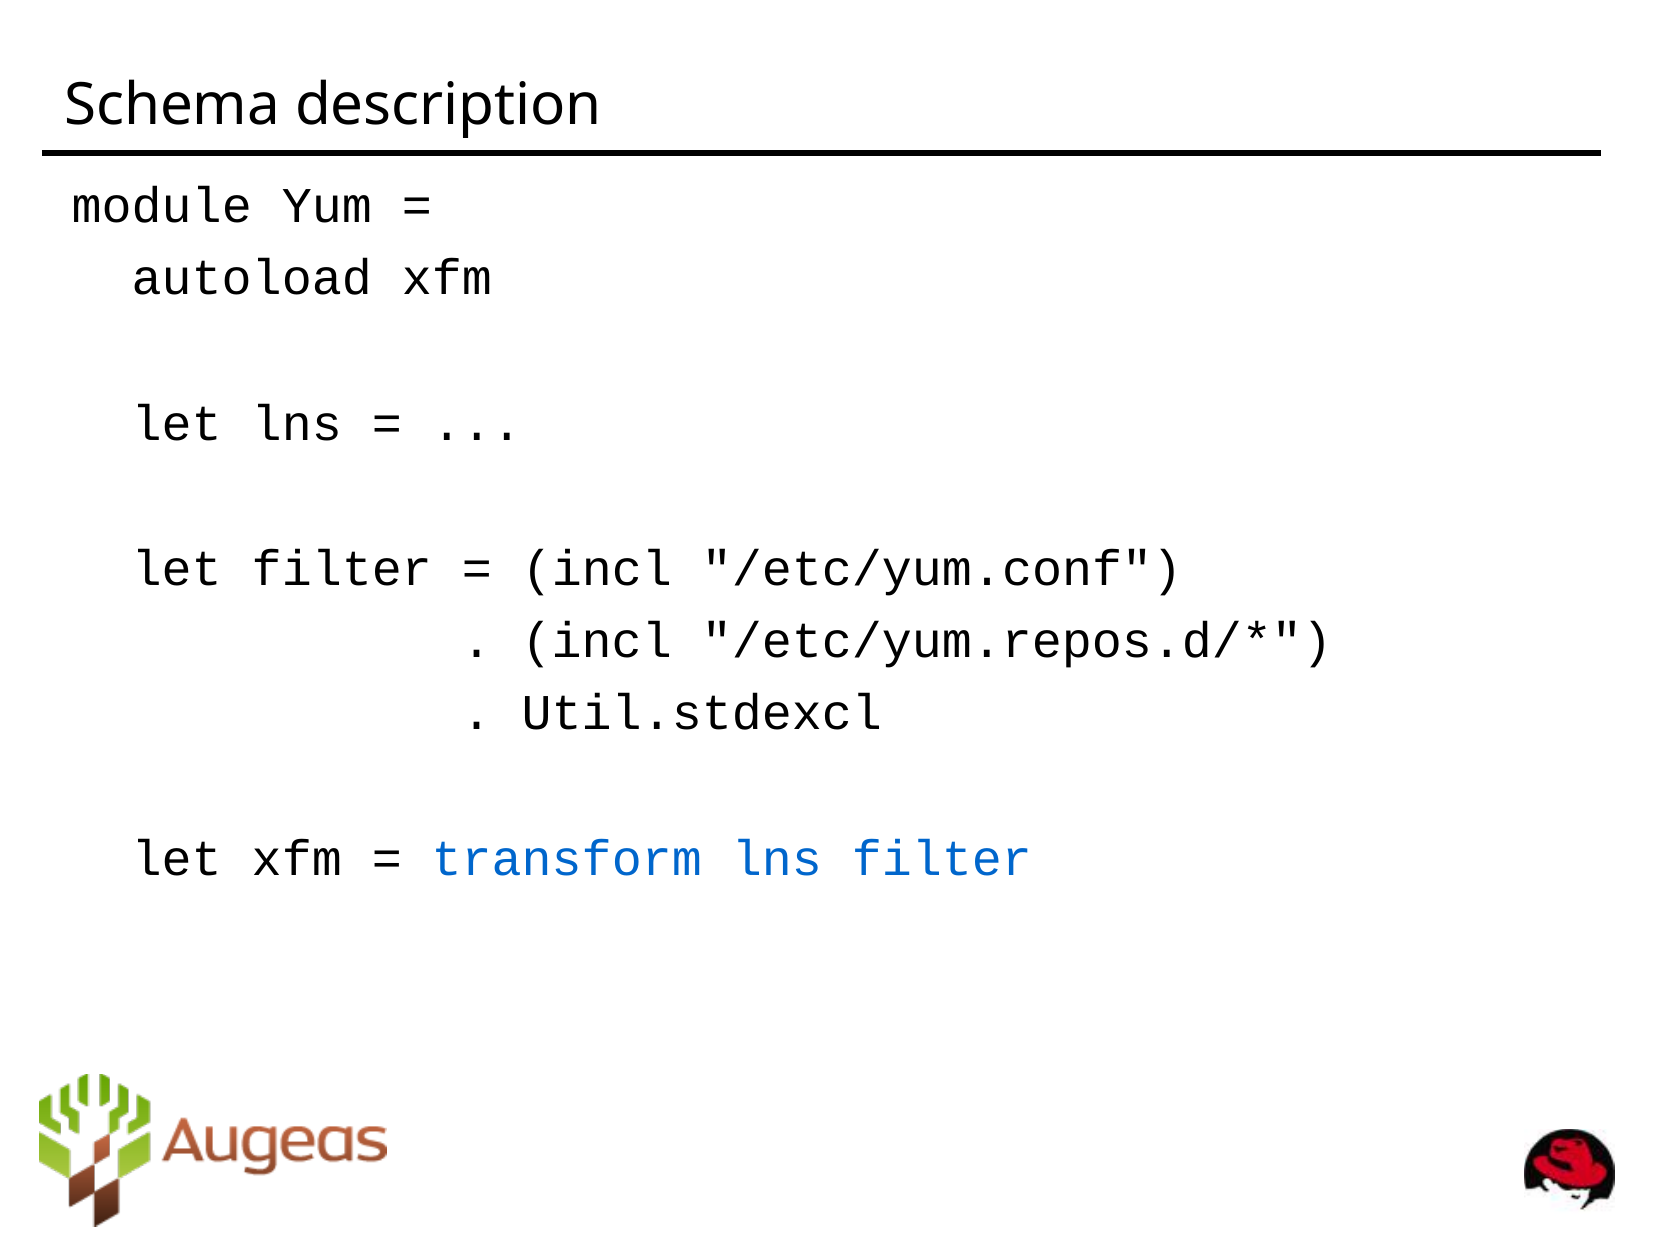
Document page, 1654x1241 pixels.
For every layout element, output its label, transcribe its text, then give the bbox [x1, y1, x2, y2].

picture [1524, 1129, 1615, 1220]
picture [39, 1074, 387, 1227]
list module Yum = autoload xfm let lns = ... let filter = (incl "/etc/yum.conf") . (incl "/etc/yum.repos.d/*") . Util.stdexcl let xfm = transform lns filter [71, 180, 1495, 1089]
title Schema description [64, 42, 1496, 161]
